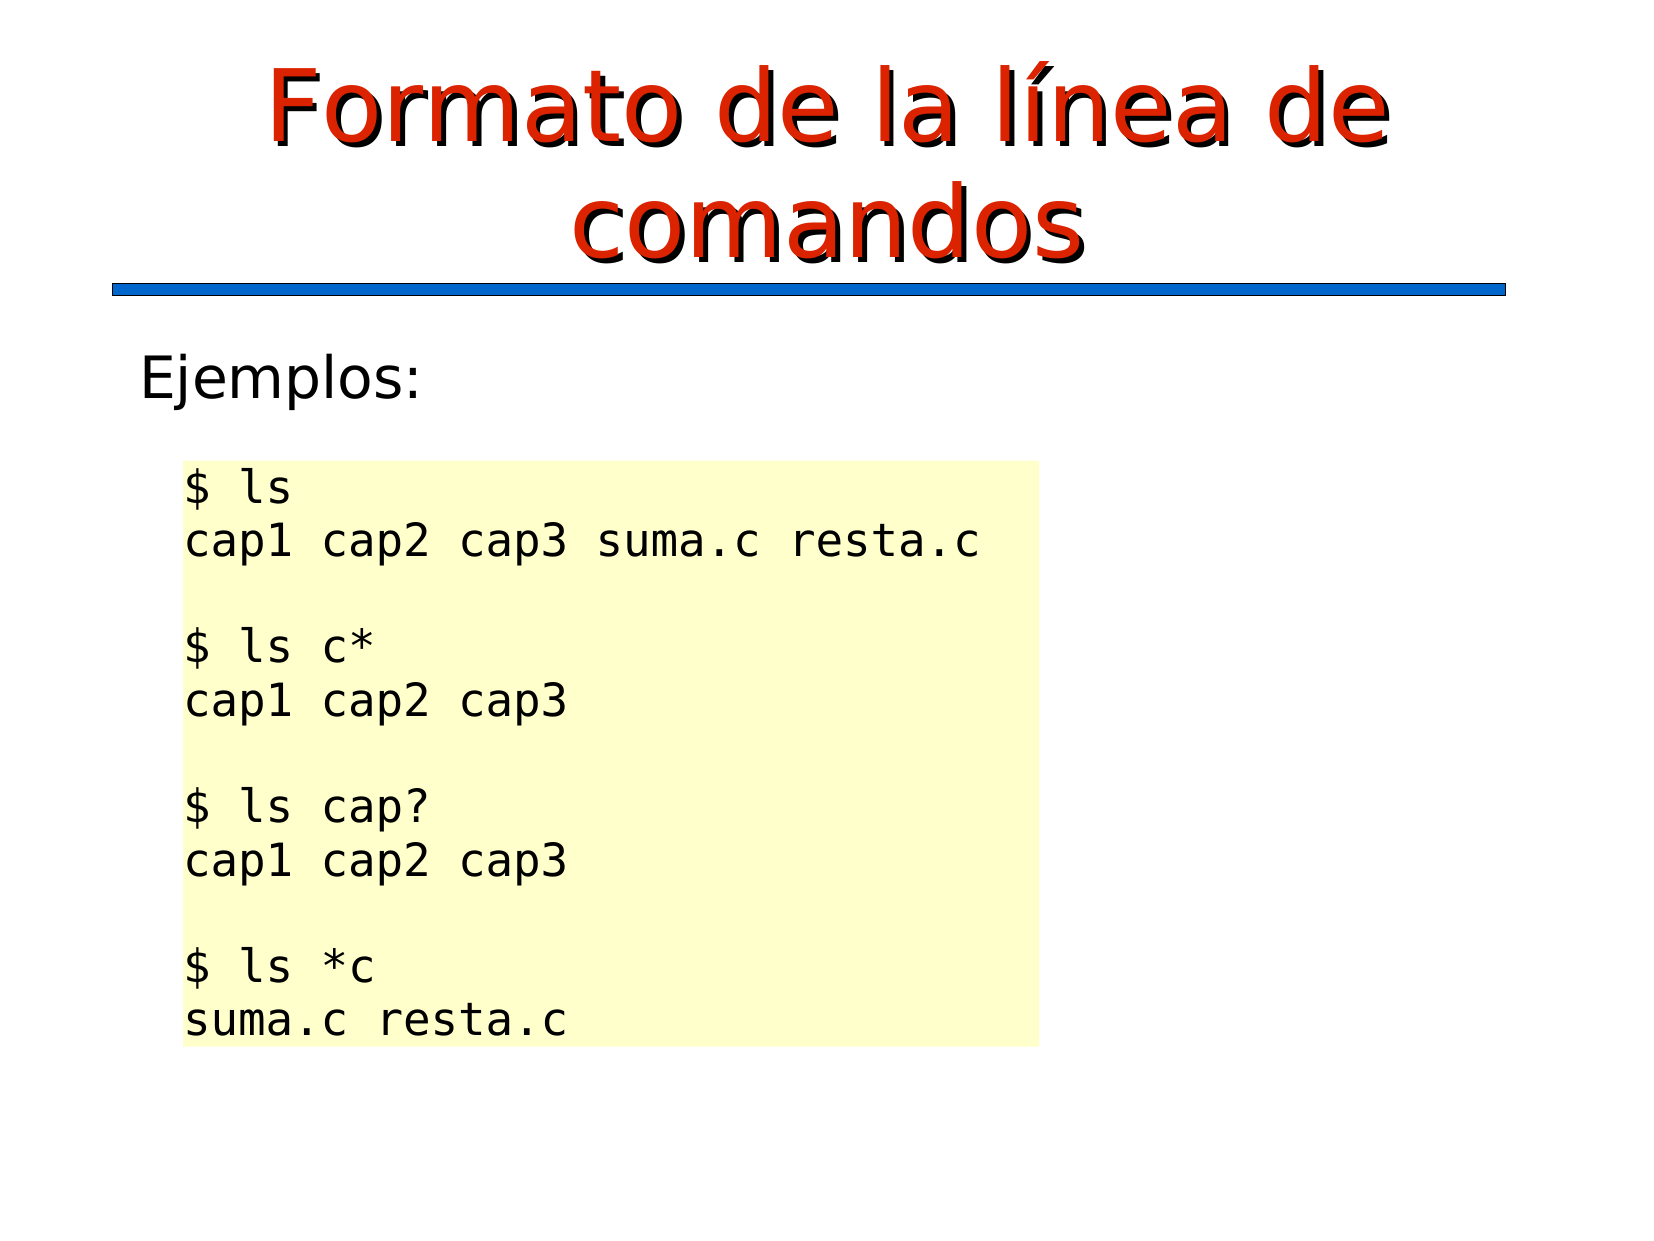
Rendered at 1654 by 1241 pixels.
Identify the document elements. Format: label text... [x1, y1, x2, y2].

title Formato de la línea de comandos [121, 48, 1534, 282]
list Ejemplos: [121, 344, 1534, 1127]
